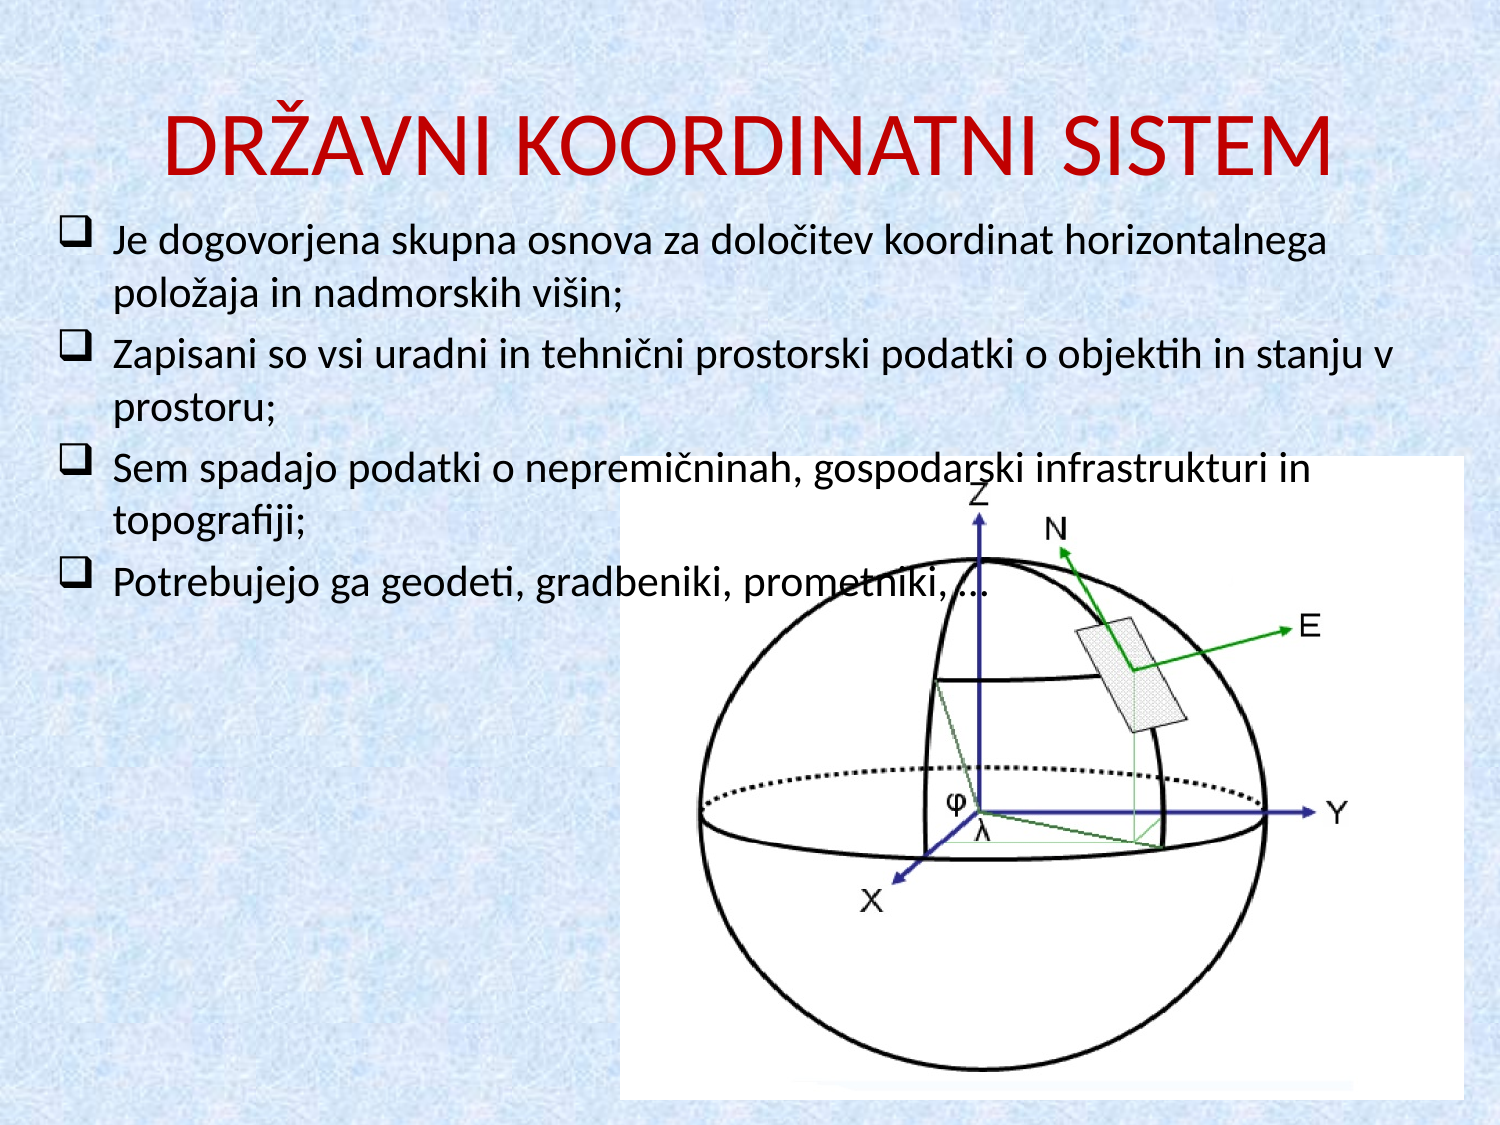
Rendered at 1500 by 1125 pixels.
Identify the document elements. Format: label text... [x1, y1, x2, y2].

title DRŽAVNI KOORDINATNI SISTEM [75, 45, 1425, 203]
picture [0, 0, 1500, 1125]
list Je dogovorjena skupna osnova za določitev koordinat horizontalnega položaja in nadmorskih višin; Zapisani so vsi uradni in tehnični prostorski podatki o objektih in stanju v prostoru; Sem spadajo podatki o nepremičninah, gospodarski infrastrukturi in topografiji; Potrebujejo ga geodeti, gradbeniki, prometniki, … [41, 203, 1500, 1125]
